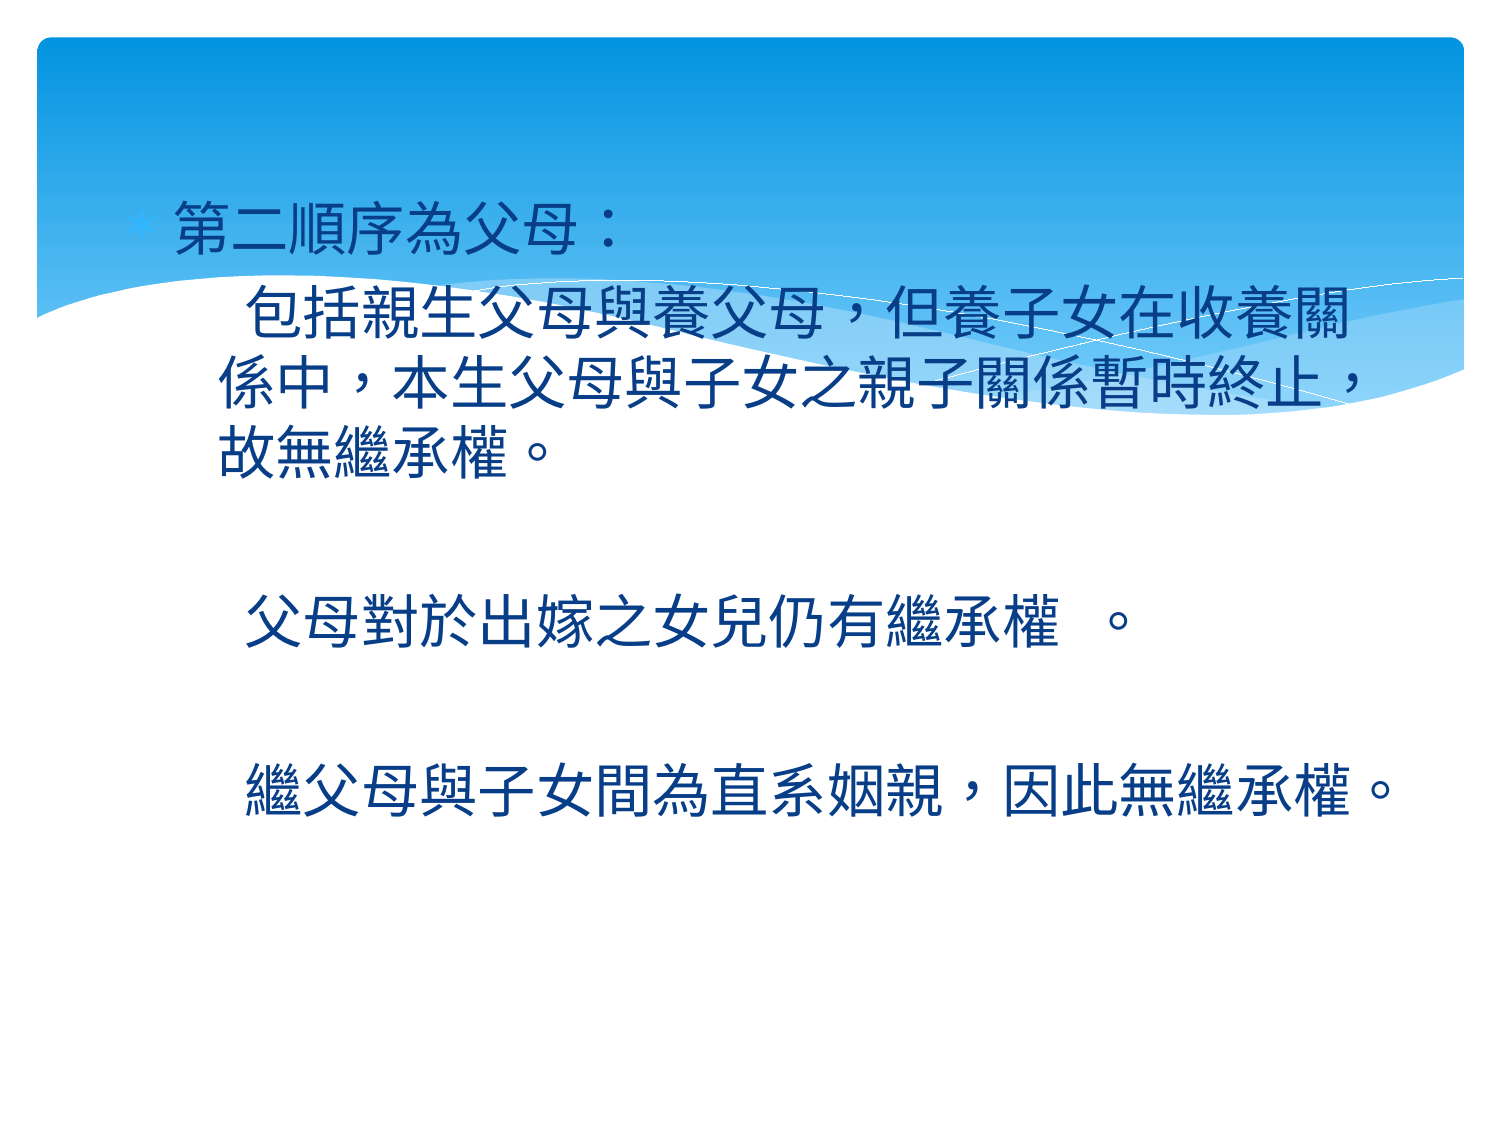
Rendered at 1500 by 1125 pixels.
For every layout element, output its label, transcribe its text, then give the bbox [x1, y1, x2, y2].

list 第二順序為父母： 包括親生父母與養父母，但養子女在收養關係中，本生父母與子女之親子關係暫時終止，故無繼承權。 父母對於出嫁之女兒仍有繼承權 。 繼父母與子女間為直系姻親，因此無繼承權。 [112, 184, 1388, 1000]
